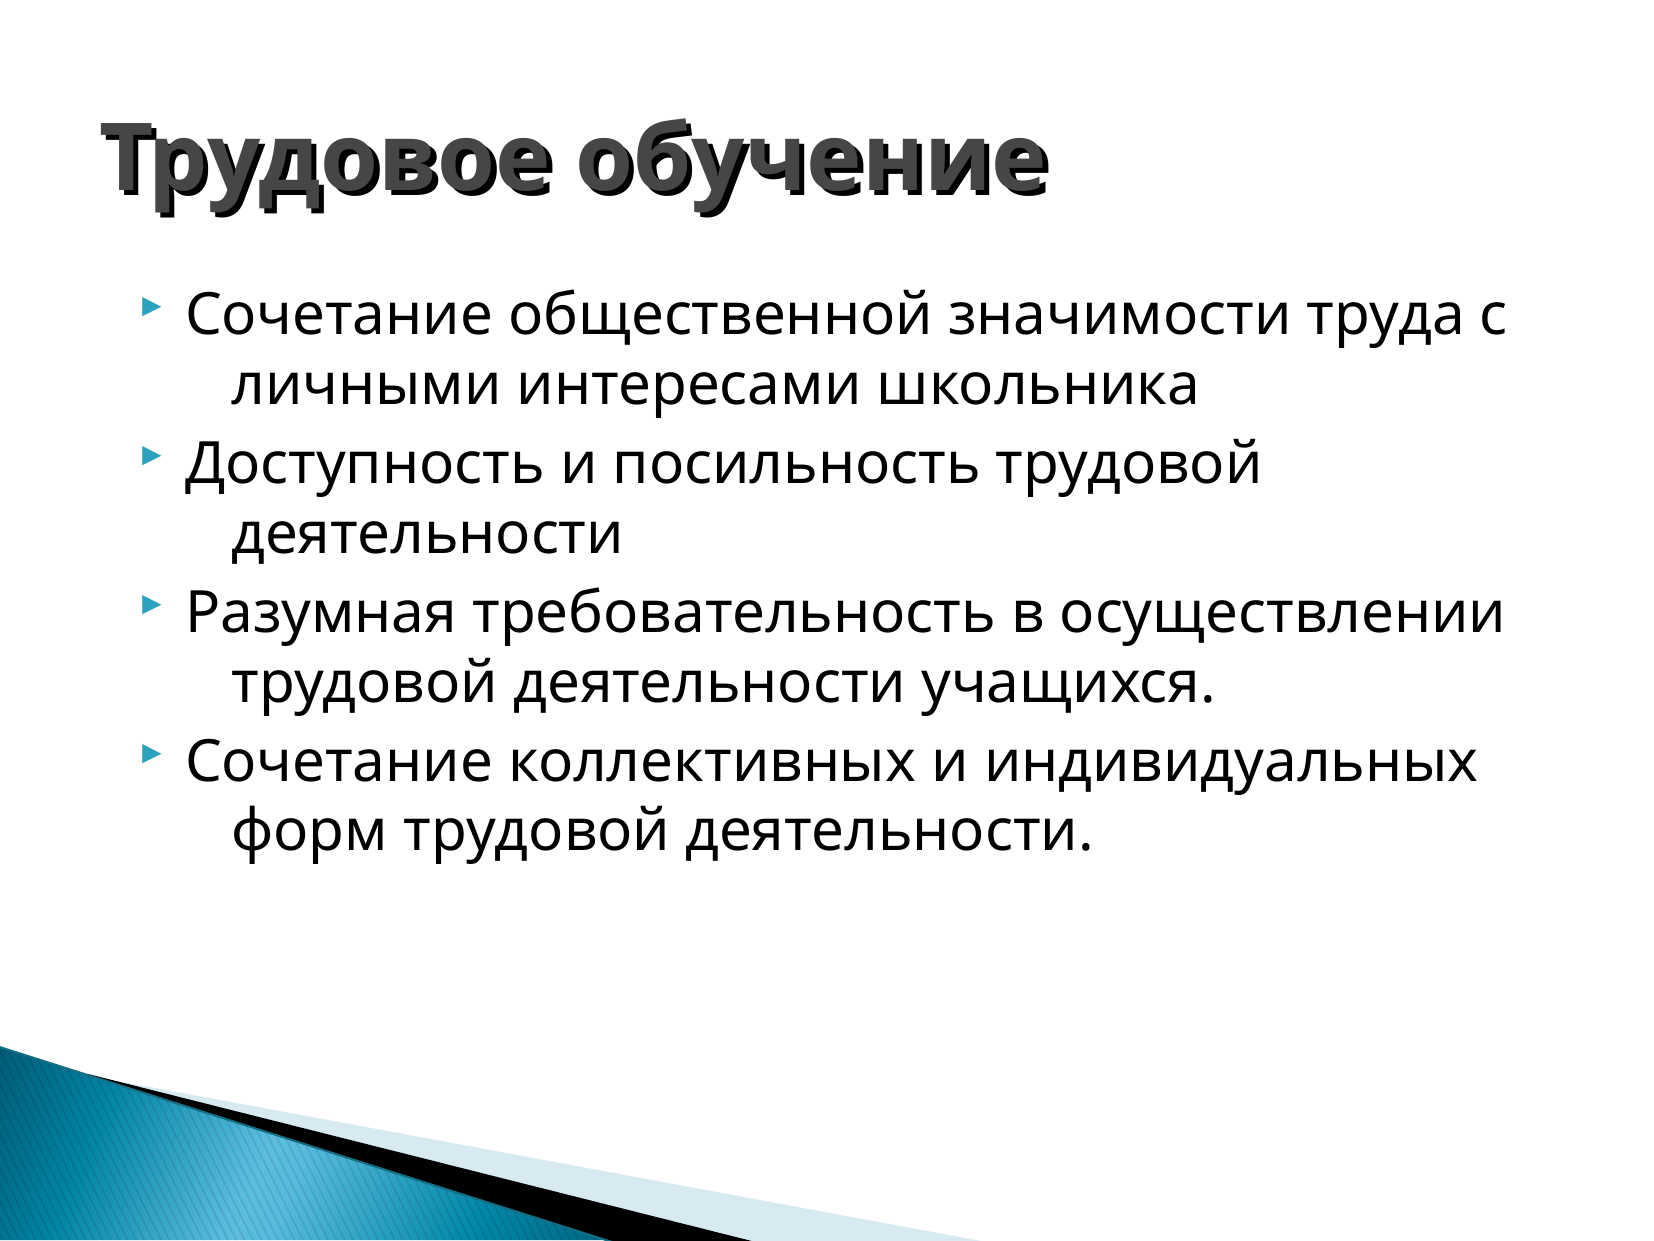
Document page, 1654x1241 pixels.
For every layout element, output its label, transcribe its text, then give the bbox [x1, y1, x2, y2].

title Трудовое обучение [82, 49, 1571, 257]
list Сочетание общественной значимости труда с личными интересами школьника Доступность и посильность трудовой деятельности Разумная требовательность в осуществлении трудовой деятельности учащихся. Сочетание коллективных и индивидуальных форм трудовой деятельности. [82, 267, 1571, 1087]
